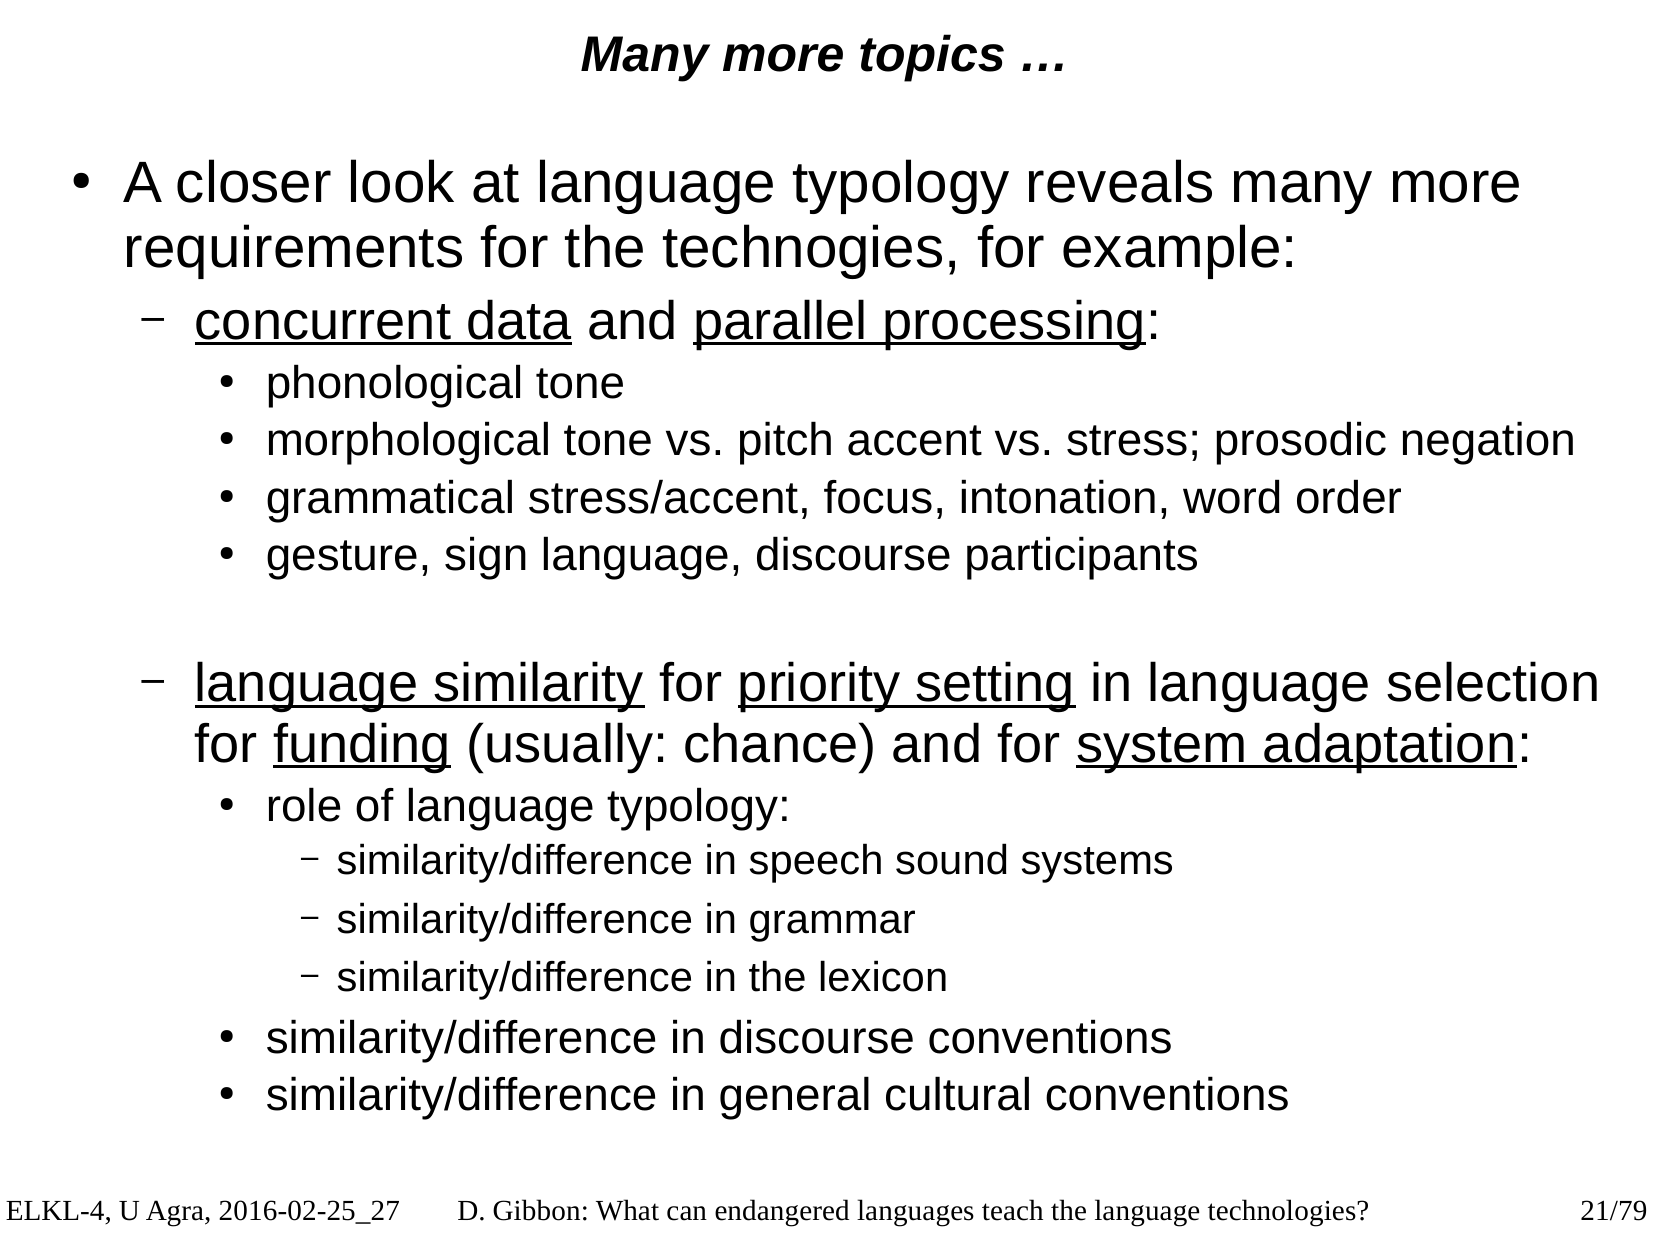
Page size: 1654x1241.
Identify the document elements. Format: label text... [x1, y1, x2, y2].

list A closer look at language typology reveals many more requirements for the technogies, for example: concurrent data and parallel processing: phonological tone morphological tone vs. pitch accent vs. stress; prosodic negation grammatical stress/accent, focus, intonation, word order gesture, sign language, discourse participants language similarity for priority setting in language selection for funding (usually: chance) and for system adaptation: role of language typology: similarity/difference in speech sound systems similarity/difference in grammar similarity/difference in the lexicon similarity/difference in discourse conventions similarity/difference in general cultural conventions [53, 150, 1651, 1141]
title Many more topics … [0, 2, 1654, 106]
